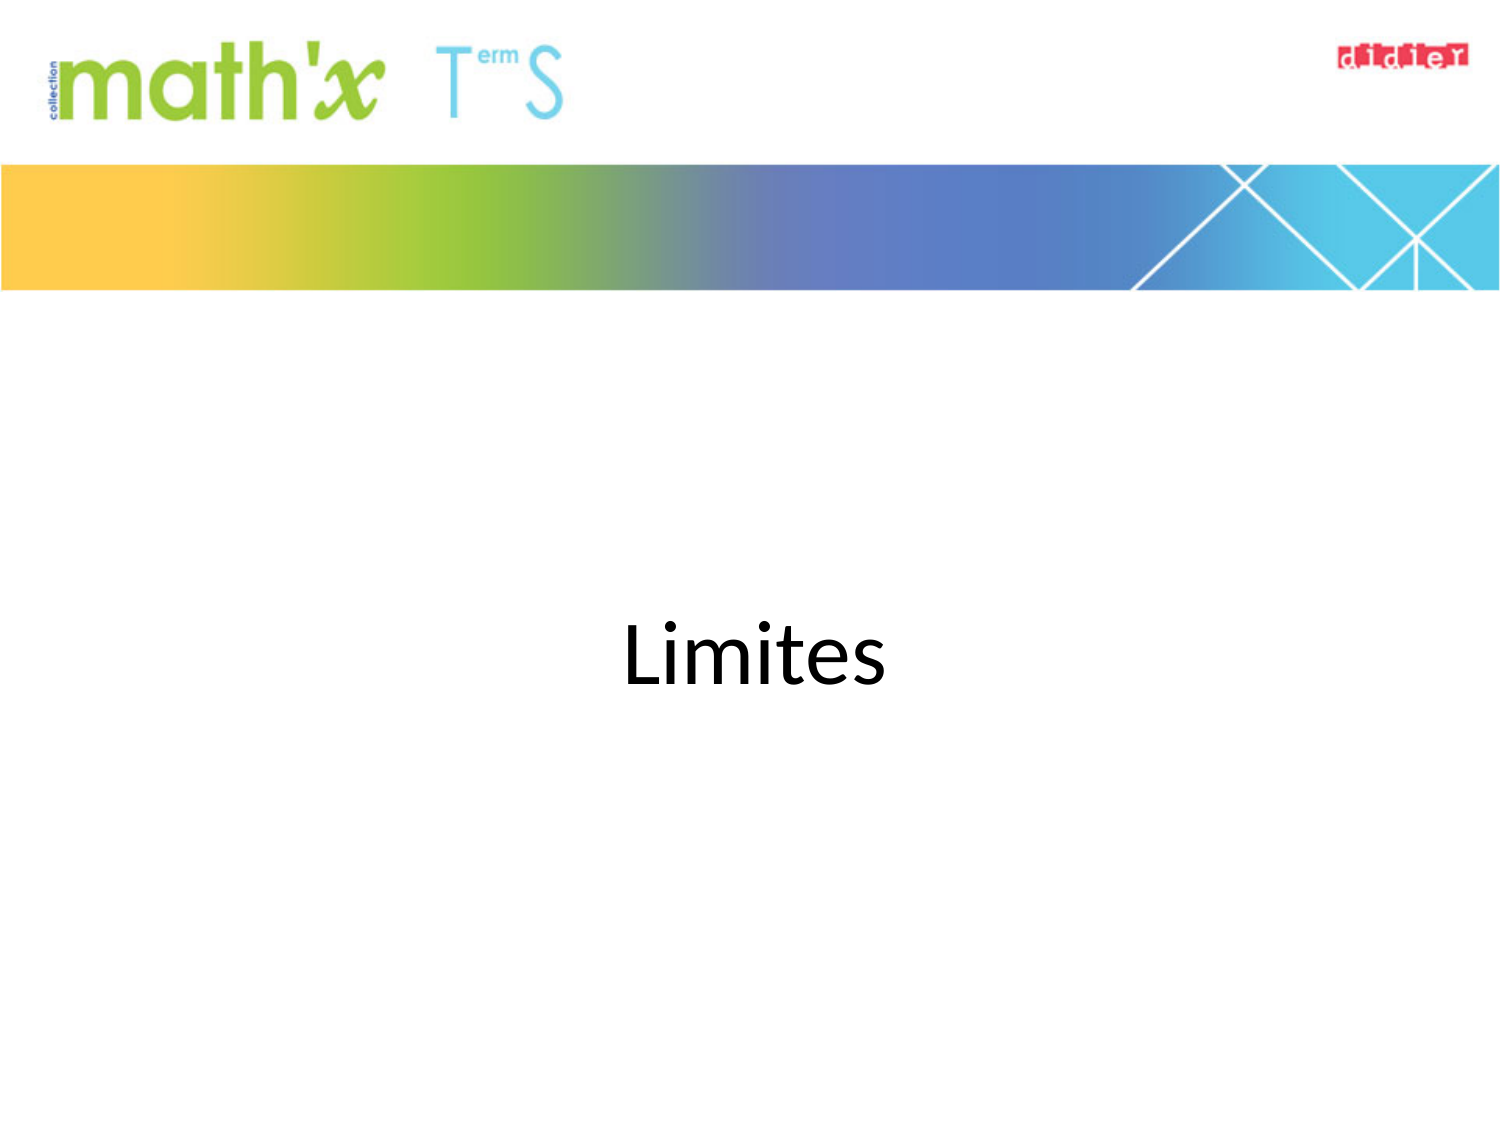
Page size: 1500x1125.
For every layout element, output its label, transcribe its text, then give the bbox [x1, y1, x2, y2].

title Limites [117, 527, 1393, 769]
picture [0, 0, 1500, 292]
